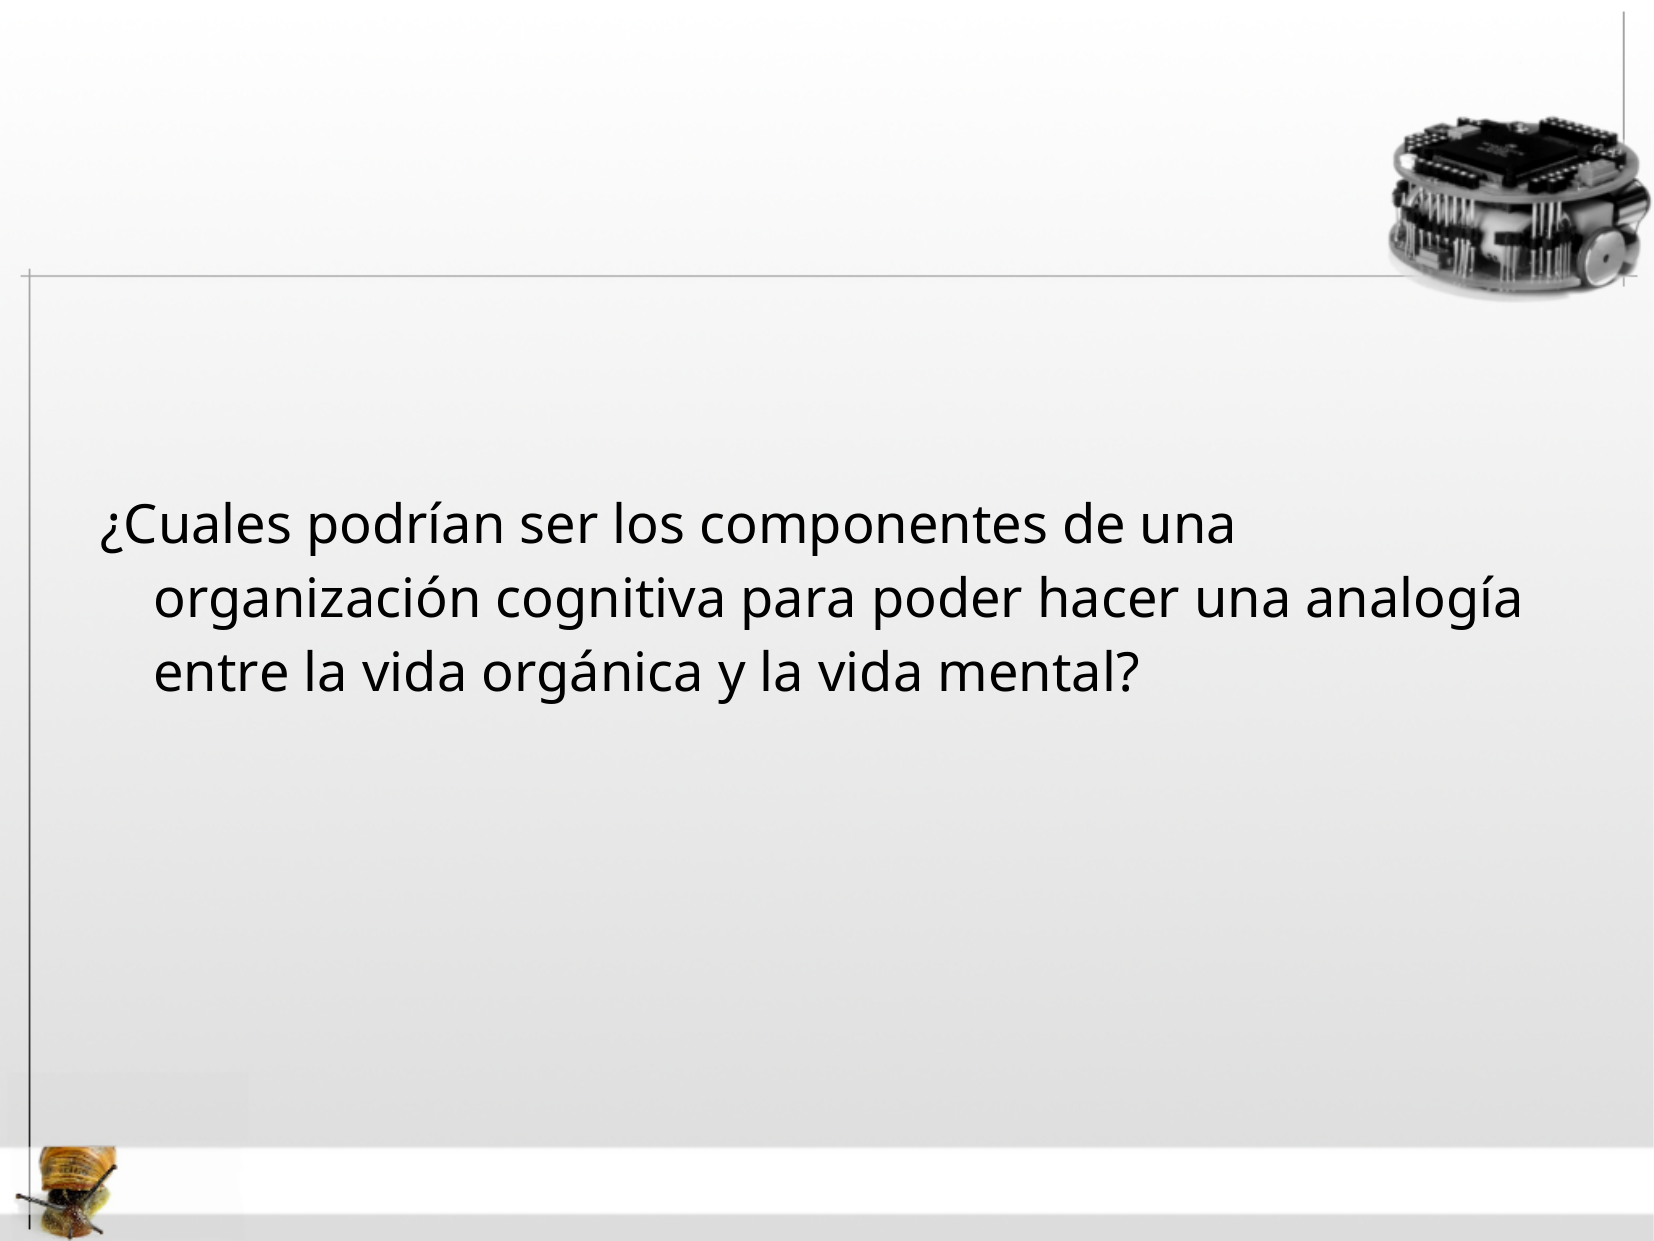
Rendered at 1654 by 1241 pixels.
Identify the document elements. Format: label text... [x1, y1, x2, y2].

picture [0, 0, 1654, 1241]
list ¿Cuales podrían ser los componentes de una organización cognitiva para poder hacer una analogía entre la vida orgánica y la vida mental? [82, 485, 1571, 869]
